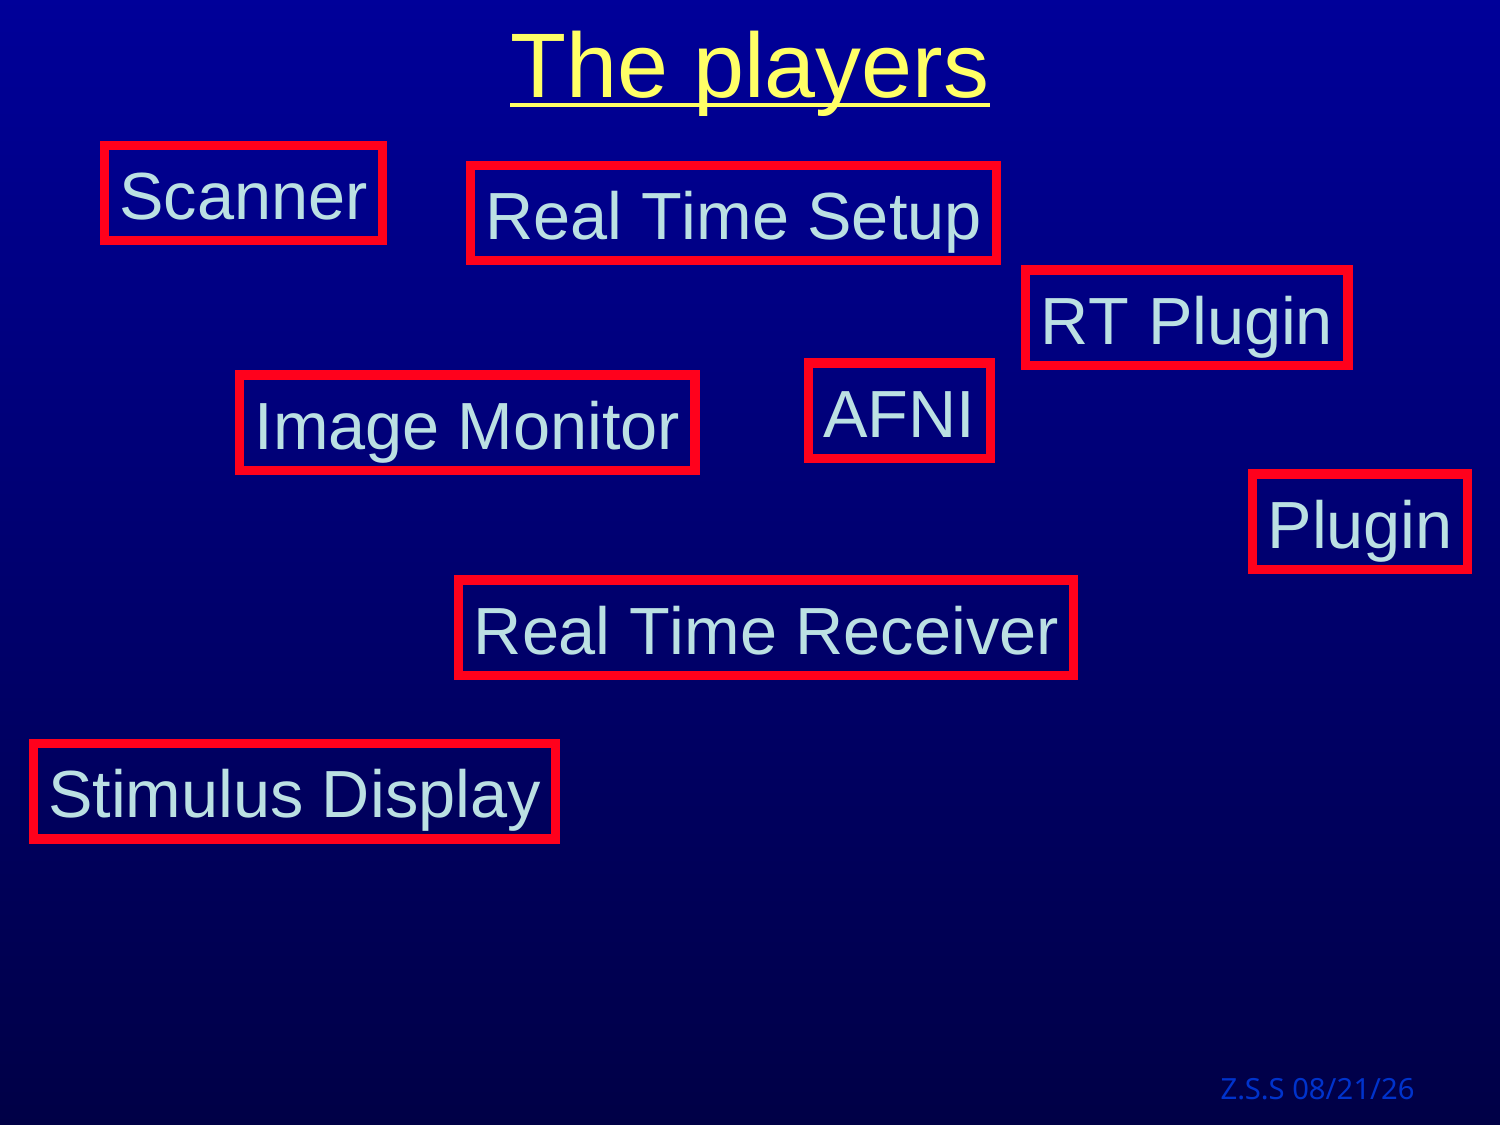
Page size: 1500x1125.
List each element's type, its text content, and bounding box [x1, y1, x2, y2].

text_box AFNI [808, 363, 991, 459]
text_box Plugin [1252, 474, 1468, 570]
text_box RT Plugin [1025, 270, 1348, 366]
text_box Real Time Receiver [458, 579, 1074, 676]
text_box Scanner [104, 145, 383, 241]
text_box Stimulus Display [33, 743, 556, 839]
title The players [75, 0, 1426, 160]
text_box Real Time Setup [470, 165, 997, 261]
text_box Image Monitor [239, 375, 695, 471]
